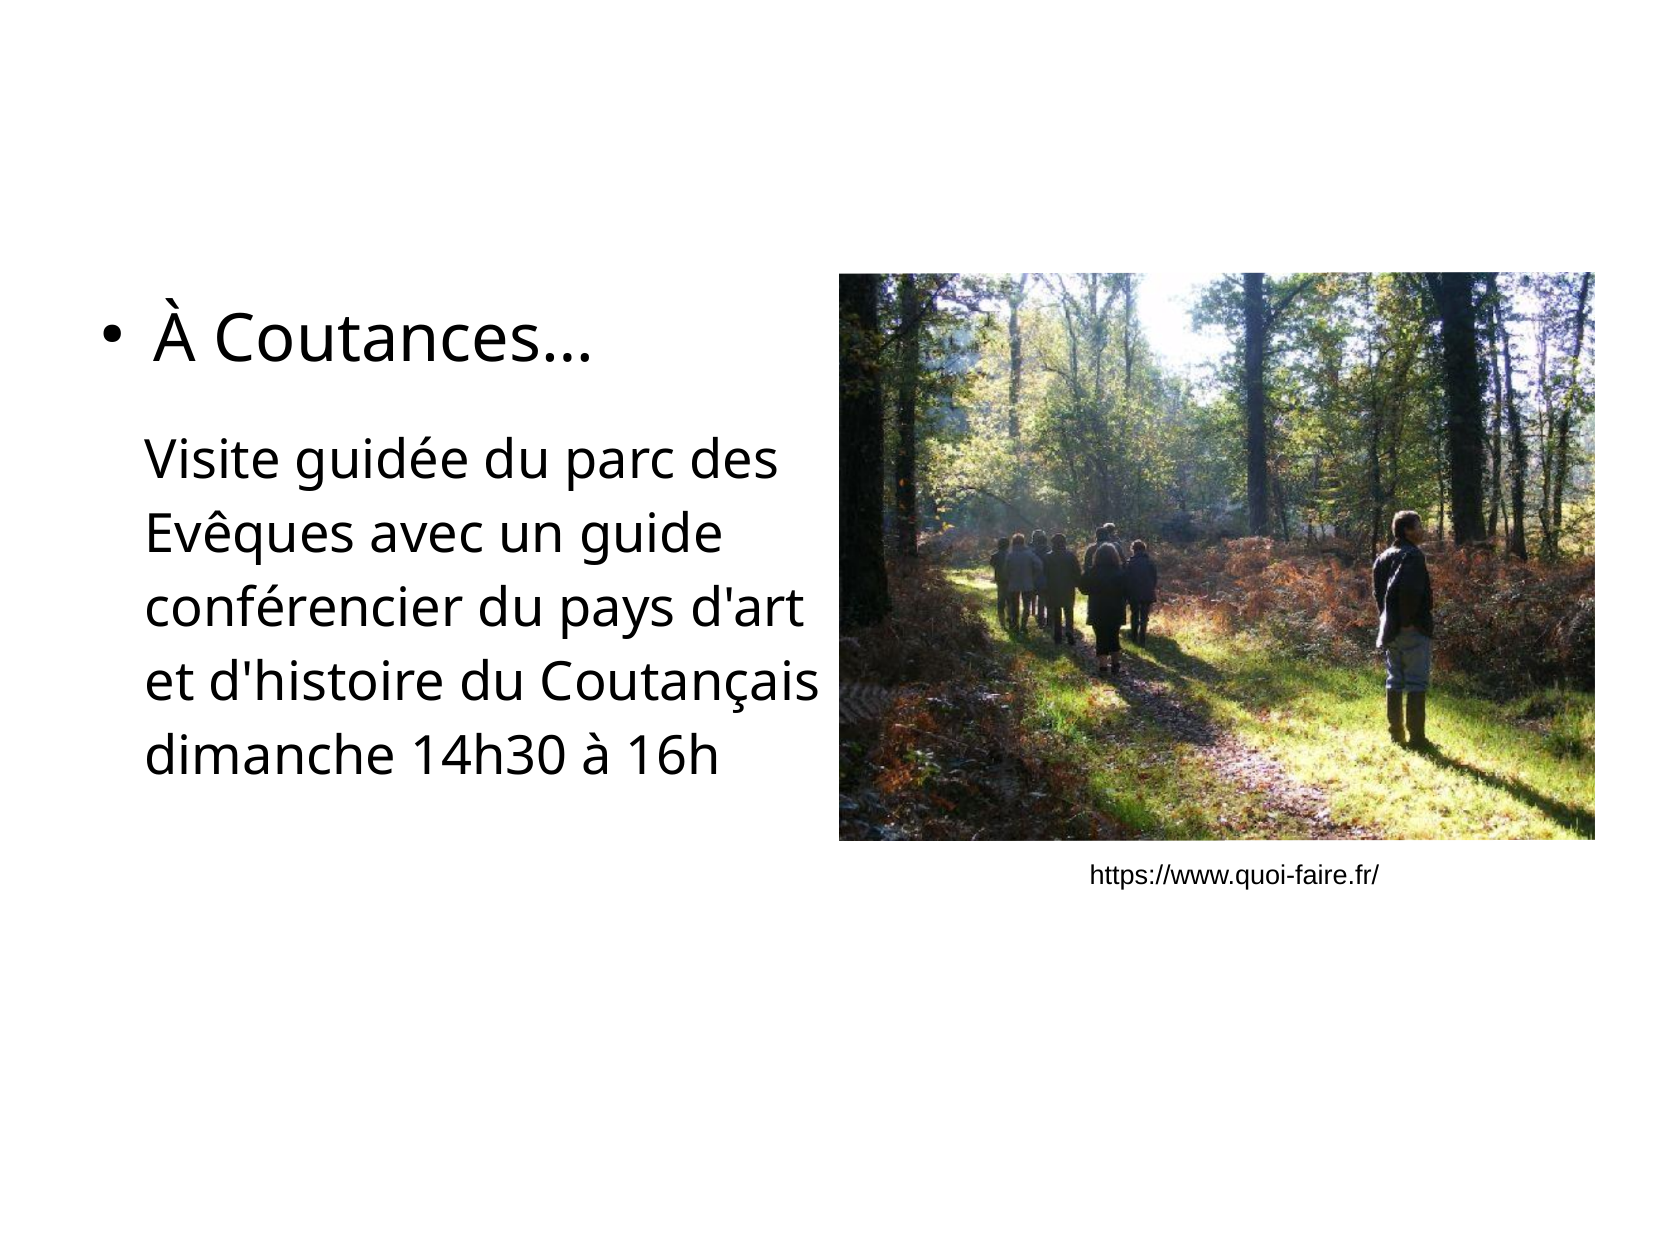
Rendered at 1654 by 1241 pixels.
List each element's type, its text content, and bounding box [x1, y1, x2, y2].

text_box https://www.quoi-faire.fr/ [1074, 852, 1430, 910]
picture [838, 271, 1595, 841]
list À Coutances… [82, 290, 809, 634]
text_box Visite guidée du parc des Evêques avec un guide conférencier du pays d'art et d'histoire du Coutançais dimanche 14h30 à 16h [129, 413, 846, 1241]
